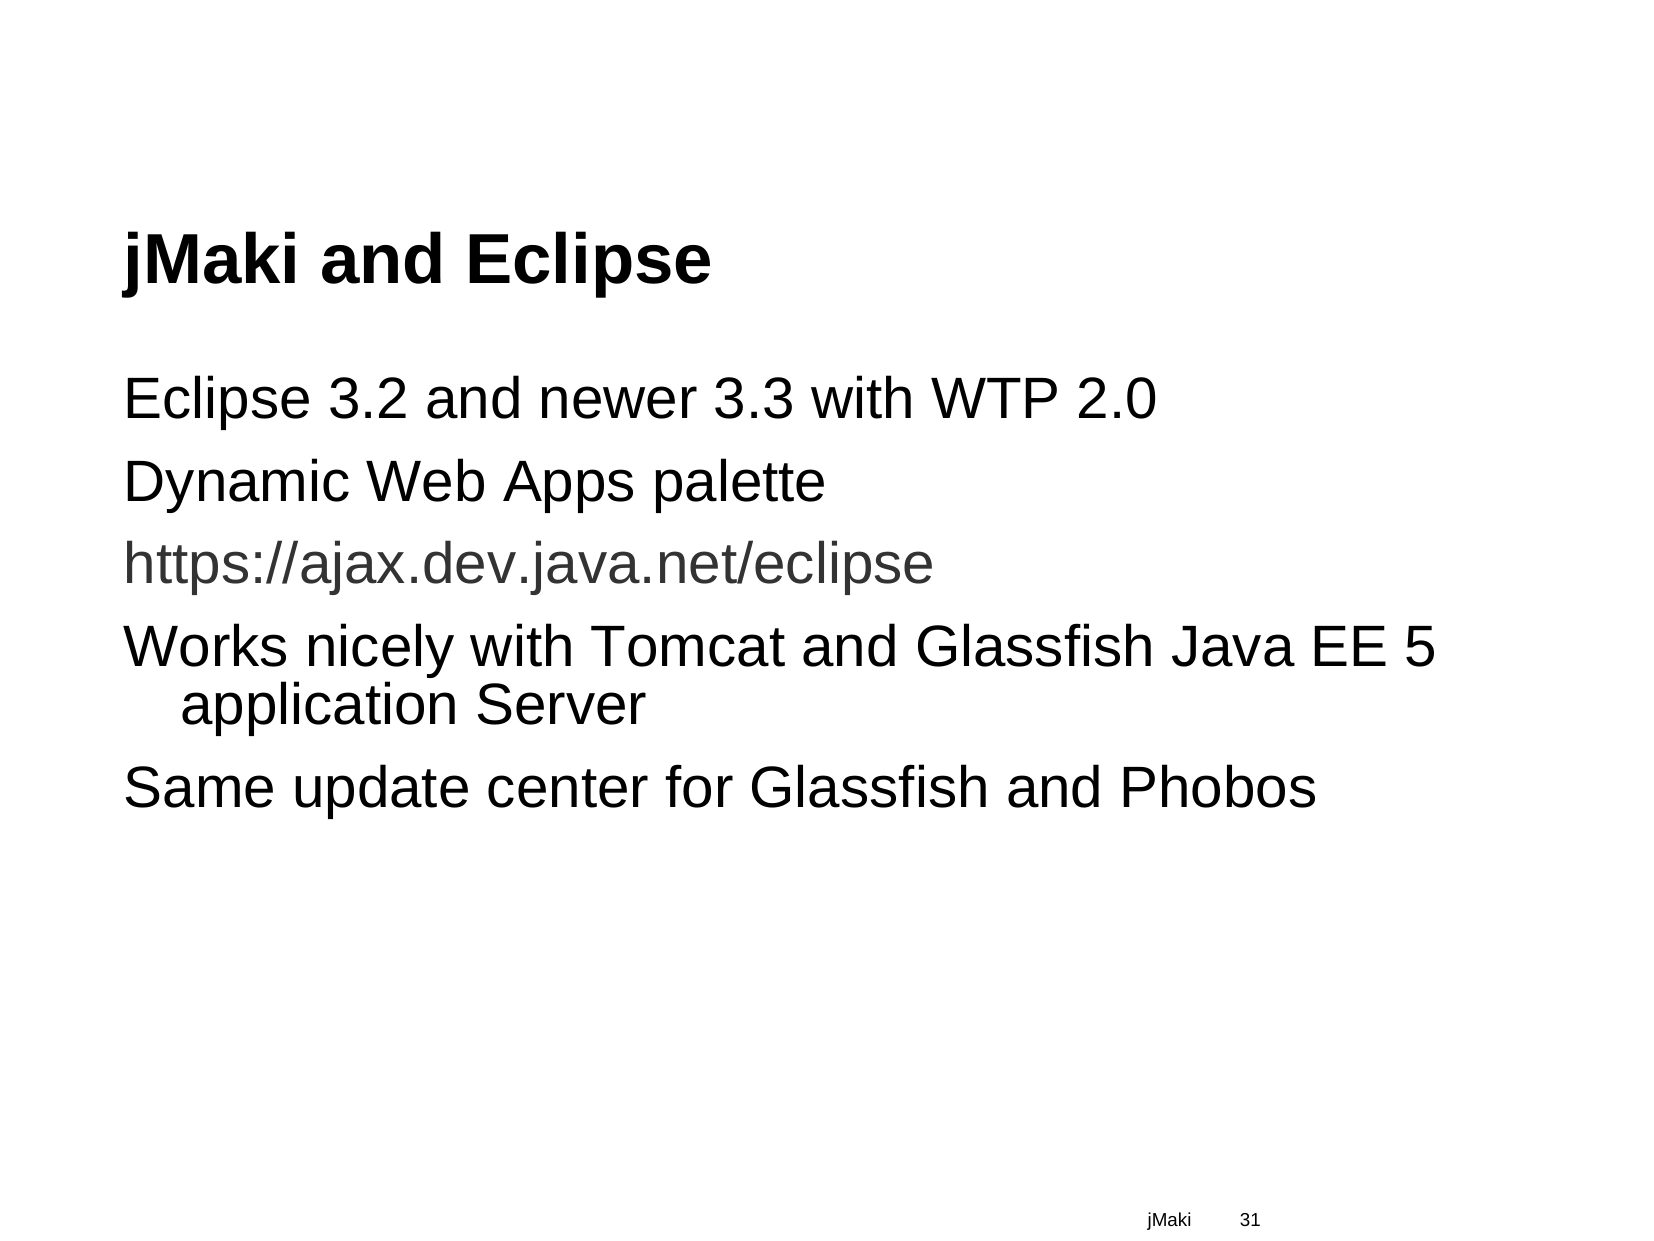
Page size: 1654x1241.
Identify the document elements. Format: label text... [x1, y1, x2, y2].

list Eclipse 3.2 and newer 3.3 with WTP 2.0 Dynamic Web Apps palette https://ajax.dev.java.net/eclipse Works nicely with Tomcat and Glassfish Java EE 5 application Server Same update center for Glassfish and Phobos [124, 372, 1613, 1136]
title jMaki and Eclipse [124, 132, 1561, 298]
